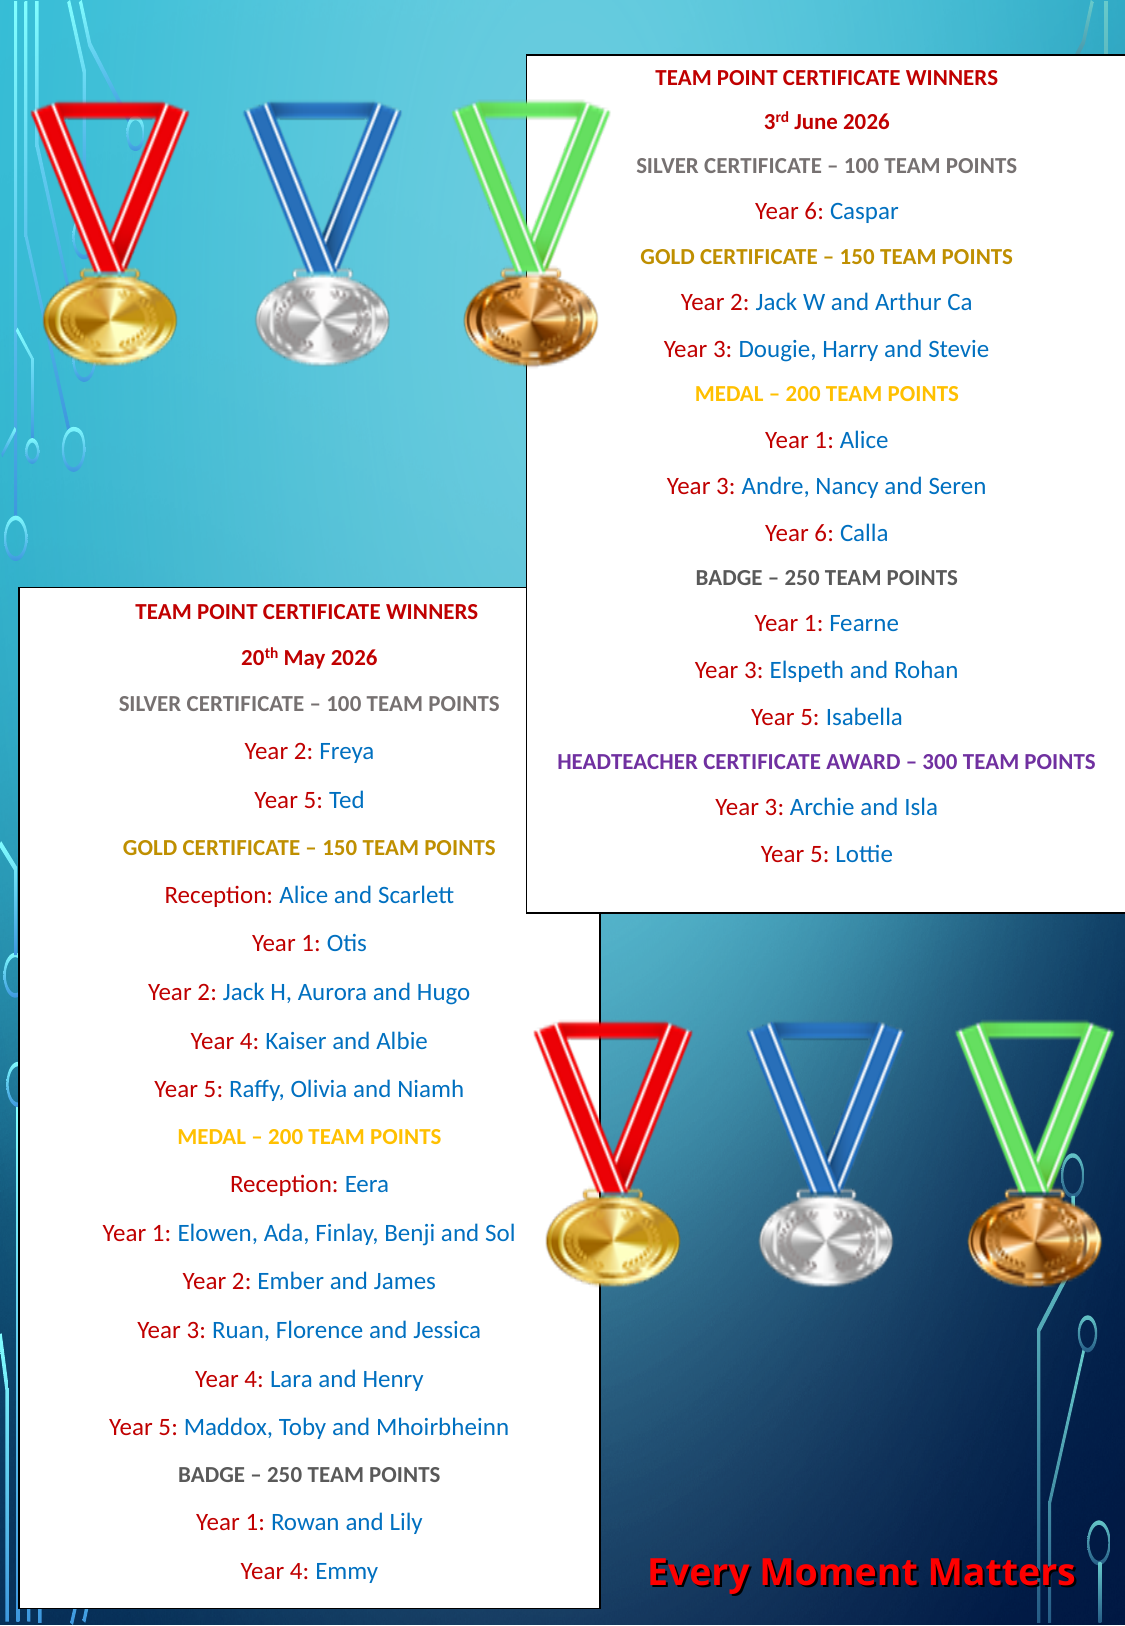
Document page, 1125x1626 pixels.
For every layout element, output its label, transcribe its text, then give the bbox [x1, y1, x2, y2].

text_box TEAM POINT CERTIFICATE WINNERS 3rd June 2026 SILVER CERTIFICATE – 100 TEAM POINTS Year 6: Caspar GOLD CERTIFICATE – 150 TEAM POINTS Year 2: Jack W and Arthur Ca Year 3: Dougie, Harry and Stevie MEDAL – 200 TEAM POINTS Year 1: Alice Year 3: Andre, Nancy and Seren Year 6: Calla BADGE – 250 TEAM POINTS Year 1: Fearne Year 3: Elspeth and Rohan Year 5: Isabella HEADTEACHER CERTIFICATE AWARD – 300 TEAM POINTS Year 3: Archie and Isla Year 5: Lottie [526, 55, 1125, 913]
text_box Every Moment Matters [632, 1541, 1091, 1601]
text_box TEAM POINT CERTIFICATE WINNERS 20th May 2026 SILVER CERTIFICATE – 100 TEAM POINTS Year 2: Freya Year 5: Ted GOLD CERTIFICATE – 150 TEAM POINTS Reception: Alice and Scarlett Year 1: Otis Year 2: Jack H, Aurora and Hugo Year 4: Kaiser and Albie Year 5: Raffy, Olivia and Niamh MEDAL – 200 TEAM POINTS Reception: Eera Year 1: Elowen, Ada, Finlay, Benji and Sol Year 2: Ember and James Year 3: Ruan, Florence and Jessica Year 4: Lara and Henry Year 5: Maddox, Toby and Mhoirbheinn BADGE – 250 TEAM POINTS Year 1: Rowan and Lily Year 4: Emmy [19, 587, 601, 1609]
picture [522, 1019, 1125, 1293]
picture [19, 98, 622, 372]
